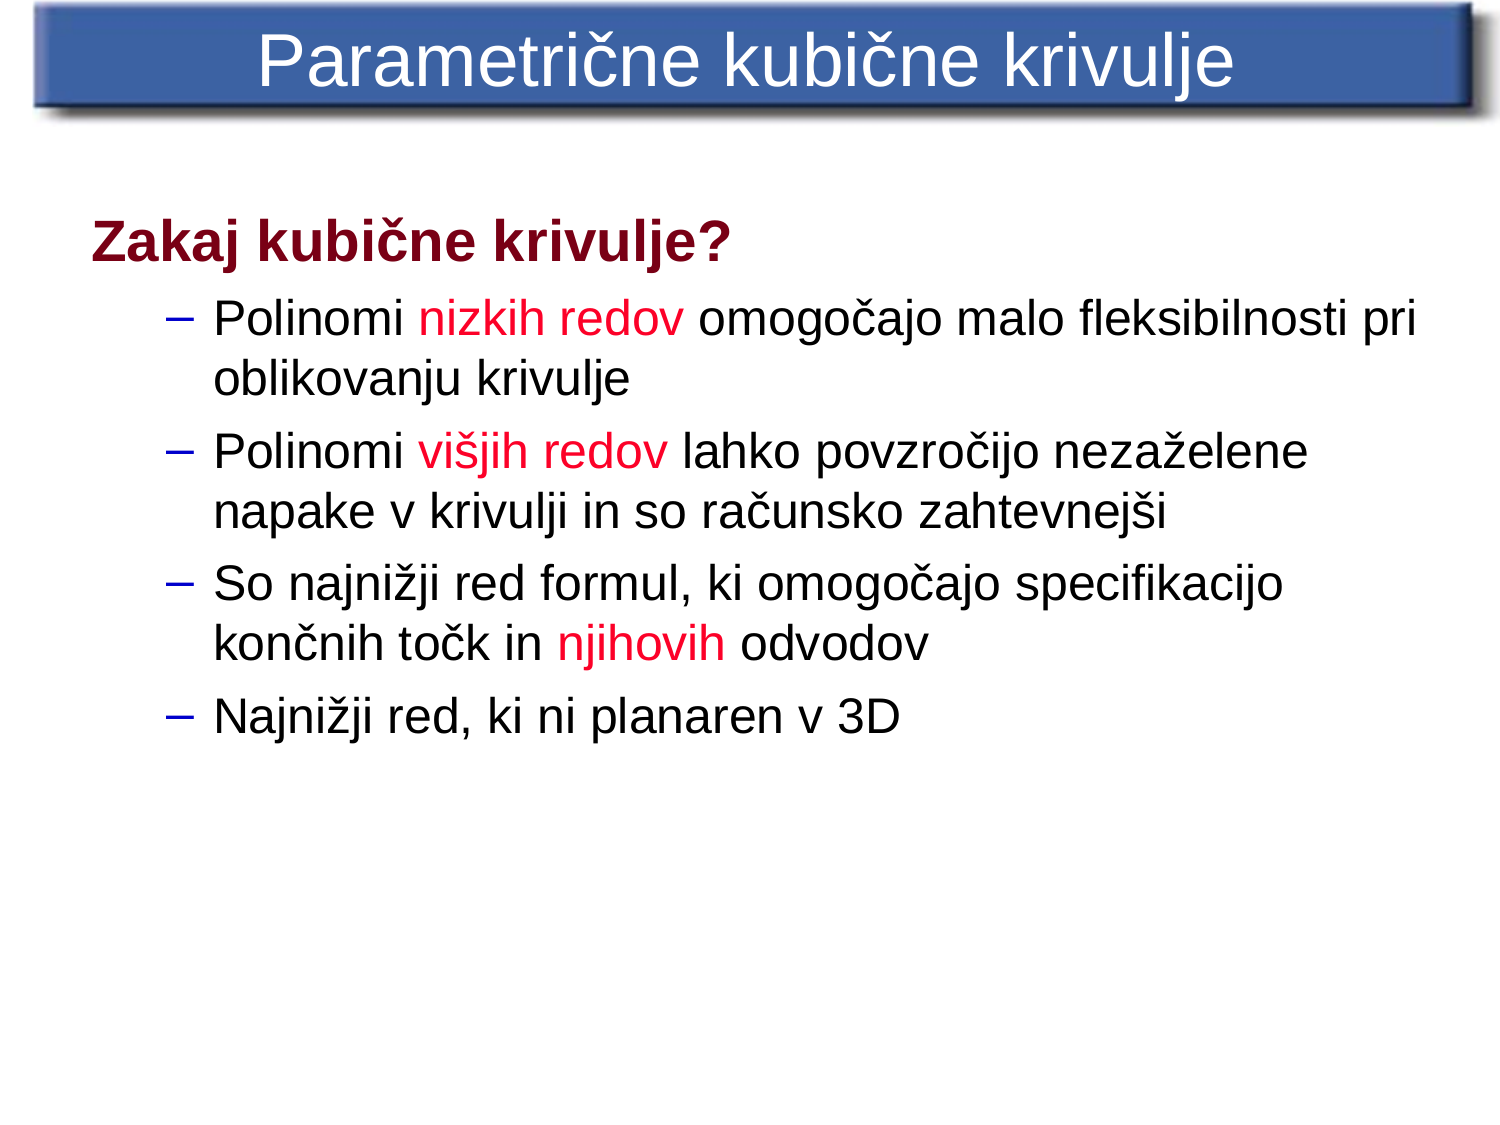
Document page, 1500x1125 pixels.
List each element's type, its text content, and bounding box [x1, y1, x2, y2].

list Zakaj kubične krivulje? Polinomi nizkih redov omogočajo malo fleksibilnosti pri oblikovanju krivulje Polinomi višjih redov lahko povzročijo nezaželene napake v krivulji in so računsko zahtevnejši So najnižji red formul, ki omogočajo specifikacijo končnih točk in njihovih odvodov Najnižji red, ki ni planaren v 3D [76, 196, 1438, 1073]
title Parametrične kubične krivulje [0, 0, 1493, 114]
picture [32, 0, 1500, 127]
